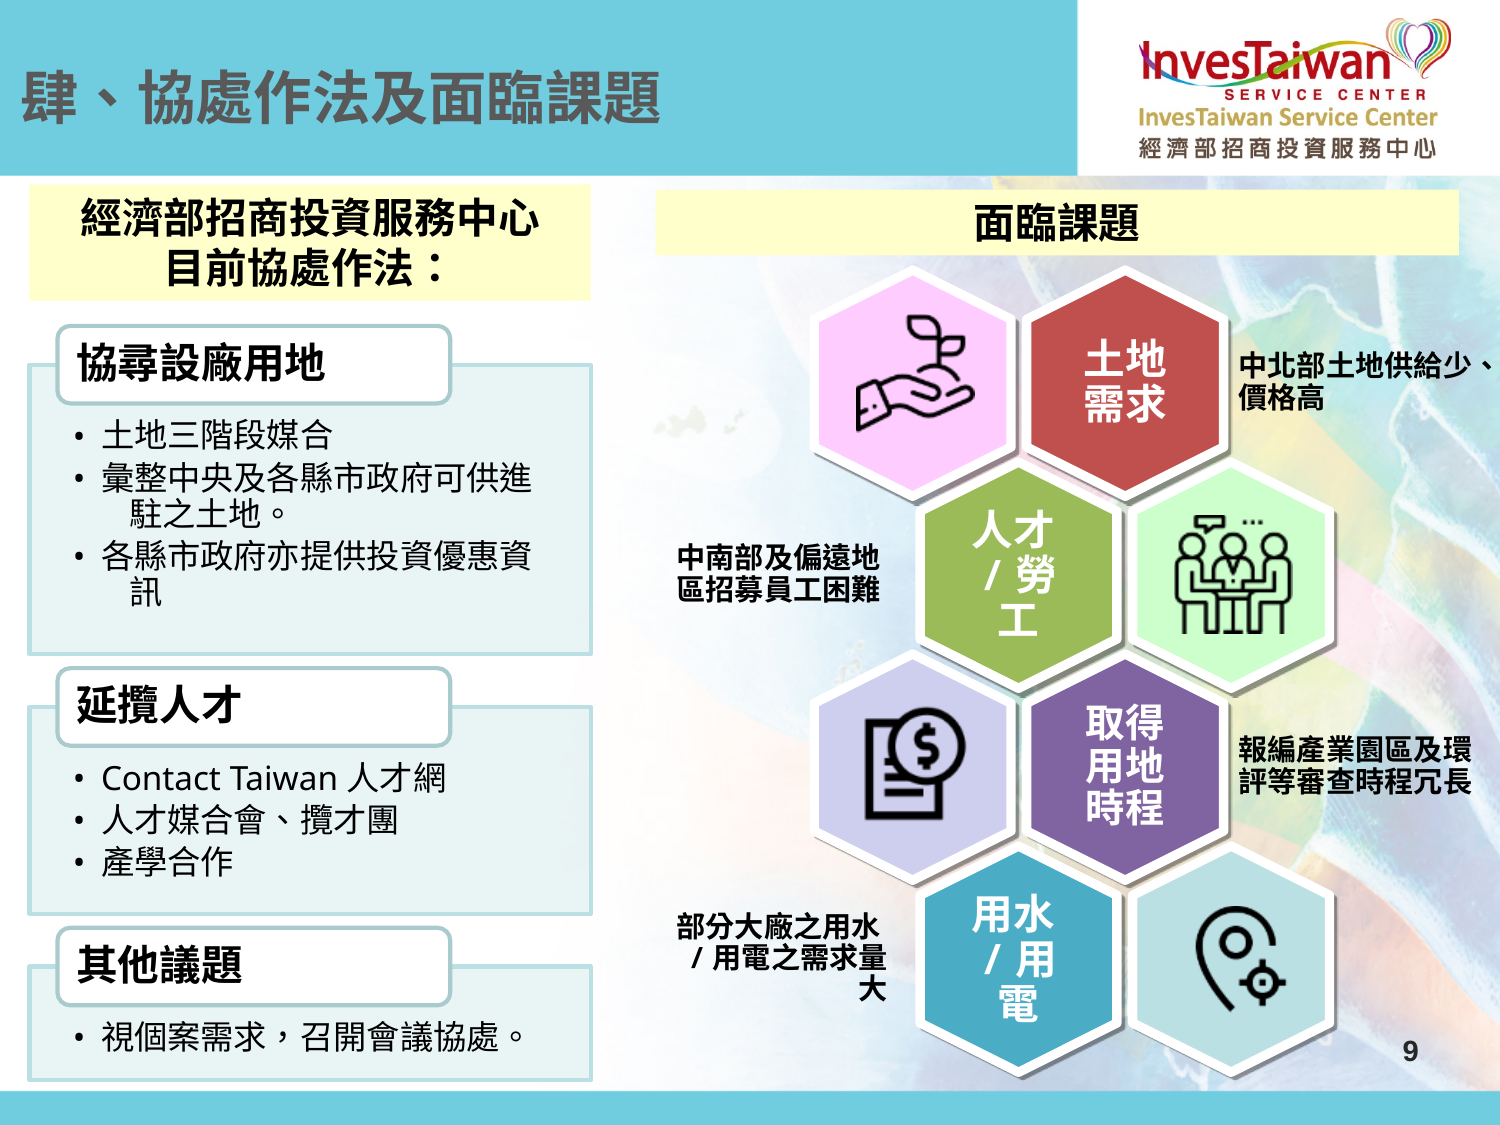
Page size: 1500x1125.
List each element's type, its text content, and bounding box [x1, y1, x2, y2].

picture [844, 692, 987, 835]
text_box [814, 270, 1012, 497]
text_box 協尋設廠用地 [57, 325, 451, 404]
text_box 中北部土地供給少、價格高 [1229, 315, 1482, 452]
text_box 人才/勞工 [920, 462, 1117, 689]
text_box 面臨課題 [655, 189, 1459, 256]
text_box 用水/用電 [920, 846, 1117, 1073]
text_box 延攬人才 [57, 668, 451, 746]
text_box 其他議題 [57, 927, 451, 1006]
text_box 視個案需求，召開會議協處。 [29, 966, 591, 1081]
text_box [814, 654, 1012, 881]
text_box 報編產業園區及環評等審查時程冗長 [1229, 699, 1482, 836]
picture [1186, 906, 1293, 1013]
text_box Contact Taiwan人才網 人才媒合會、攬才團 產學合作 [29, 706, 591, 914]
text_box 中南部及偏遠地區招募員工困難 [667, 507, 913, 644]
text_box 經濟部招商投資服務中心 目前協處作法： [29, 184, 591, 301]
picture [856, 314, 975, 433]
text_box 土地三階段媒合 彙整中央及各縣市政府可供進駐之土地。 各縣市政府亦提供投資優惠資訊 [29, 364, 591, 655]
text_box 肆、協處作法及面臨課題 [5, 19, 1176, 173]
text_box 土地 需求 [1026, 270, 1224, 497]
text_box 部分大廠之用水/用電之需求量大 [667, 891, 913, 1028]
text_box [1132, 846, 1330, 1073]
text_box 9 [1387, 1024, 1471, 1103]
text_box 取得用地時程 [1026, 654, 1224, 881]
picture [1174, 515, 1293, 634]
text_box [1132, 462, 1330, 689]
